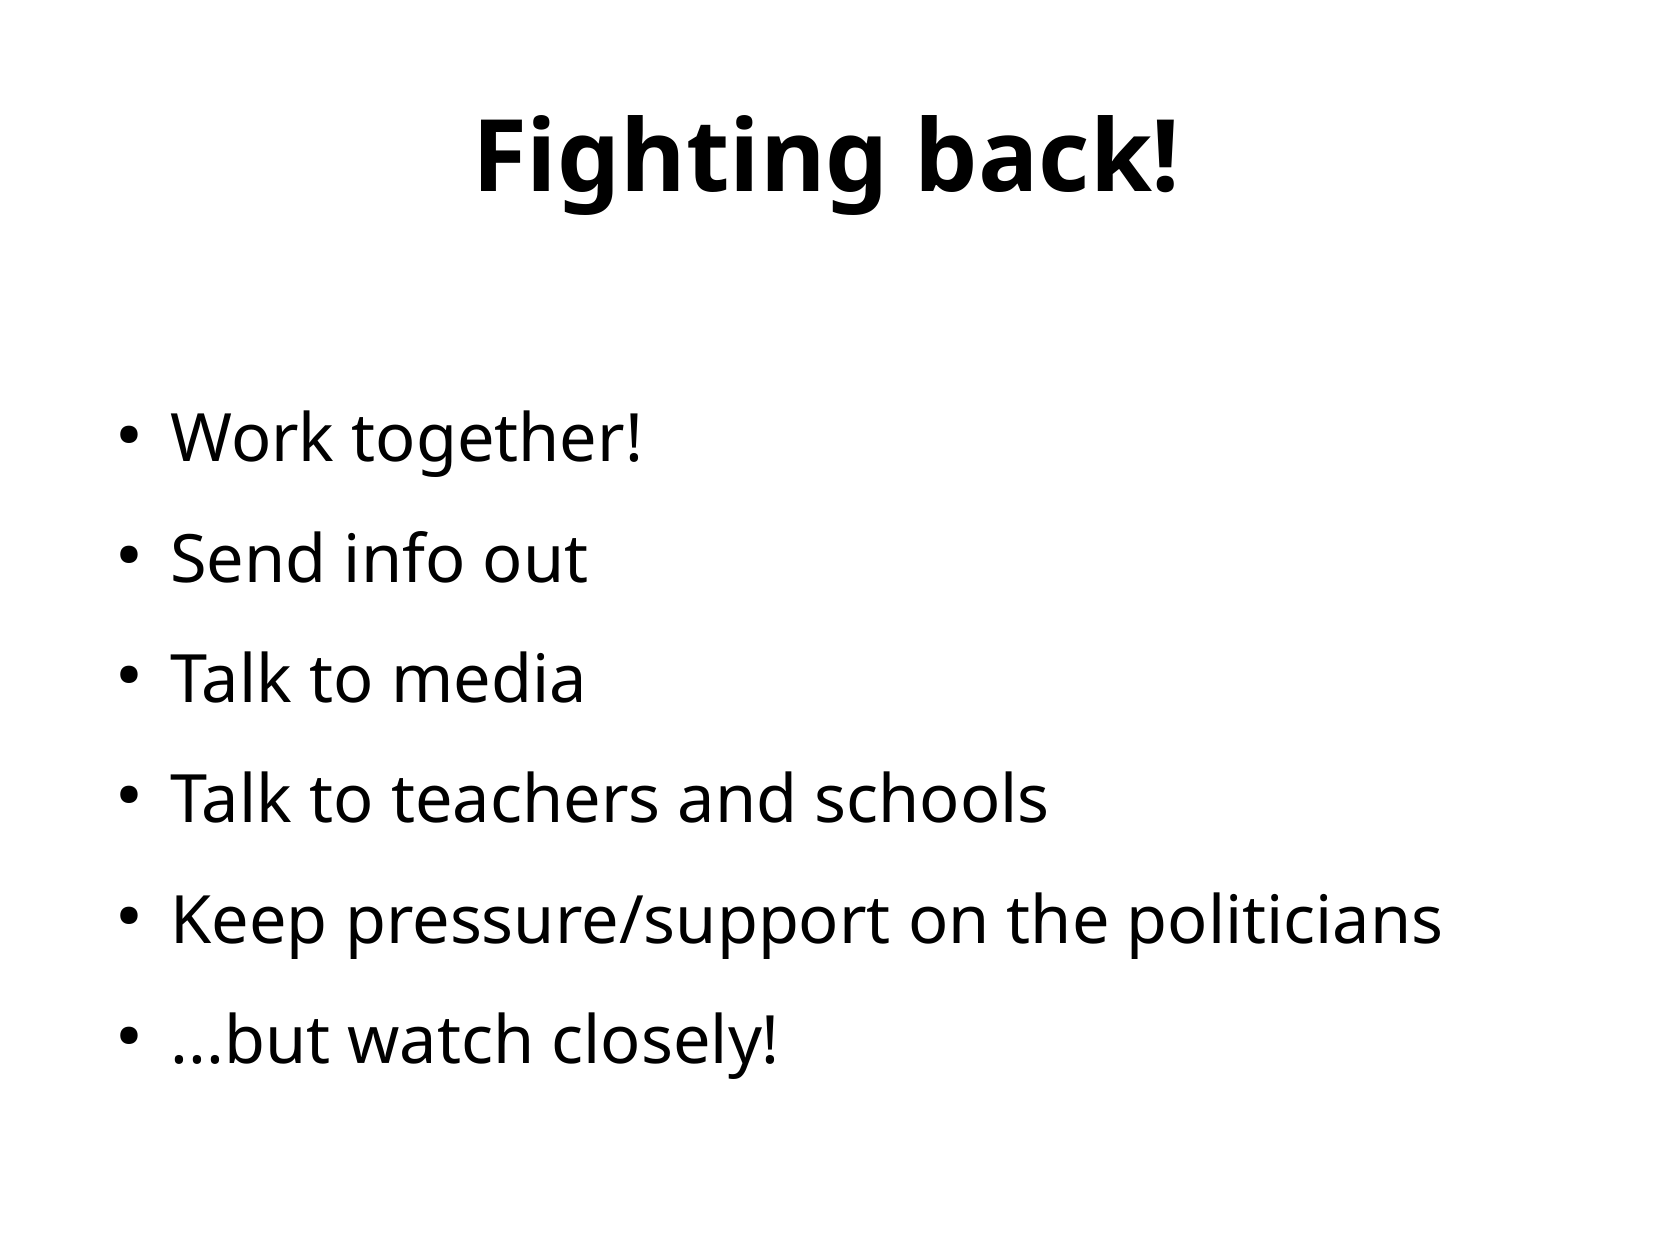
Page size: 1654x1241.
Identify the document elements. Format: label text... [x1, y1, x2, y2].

title Fighting back! [82, 49, 1571, 257]
list Work together! Send info out Talk to media Talk to teachers and schools Keep pressure/support on the politicians ...but watch closely! [99, 390, 1555, 1111]
